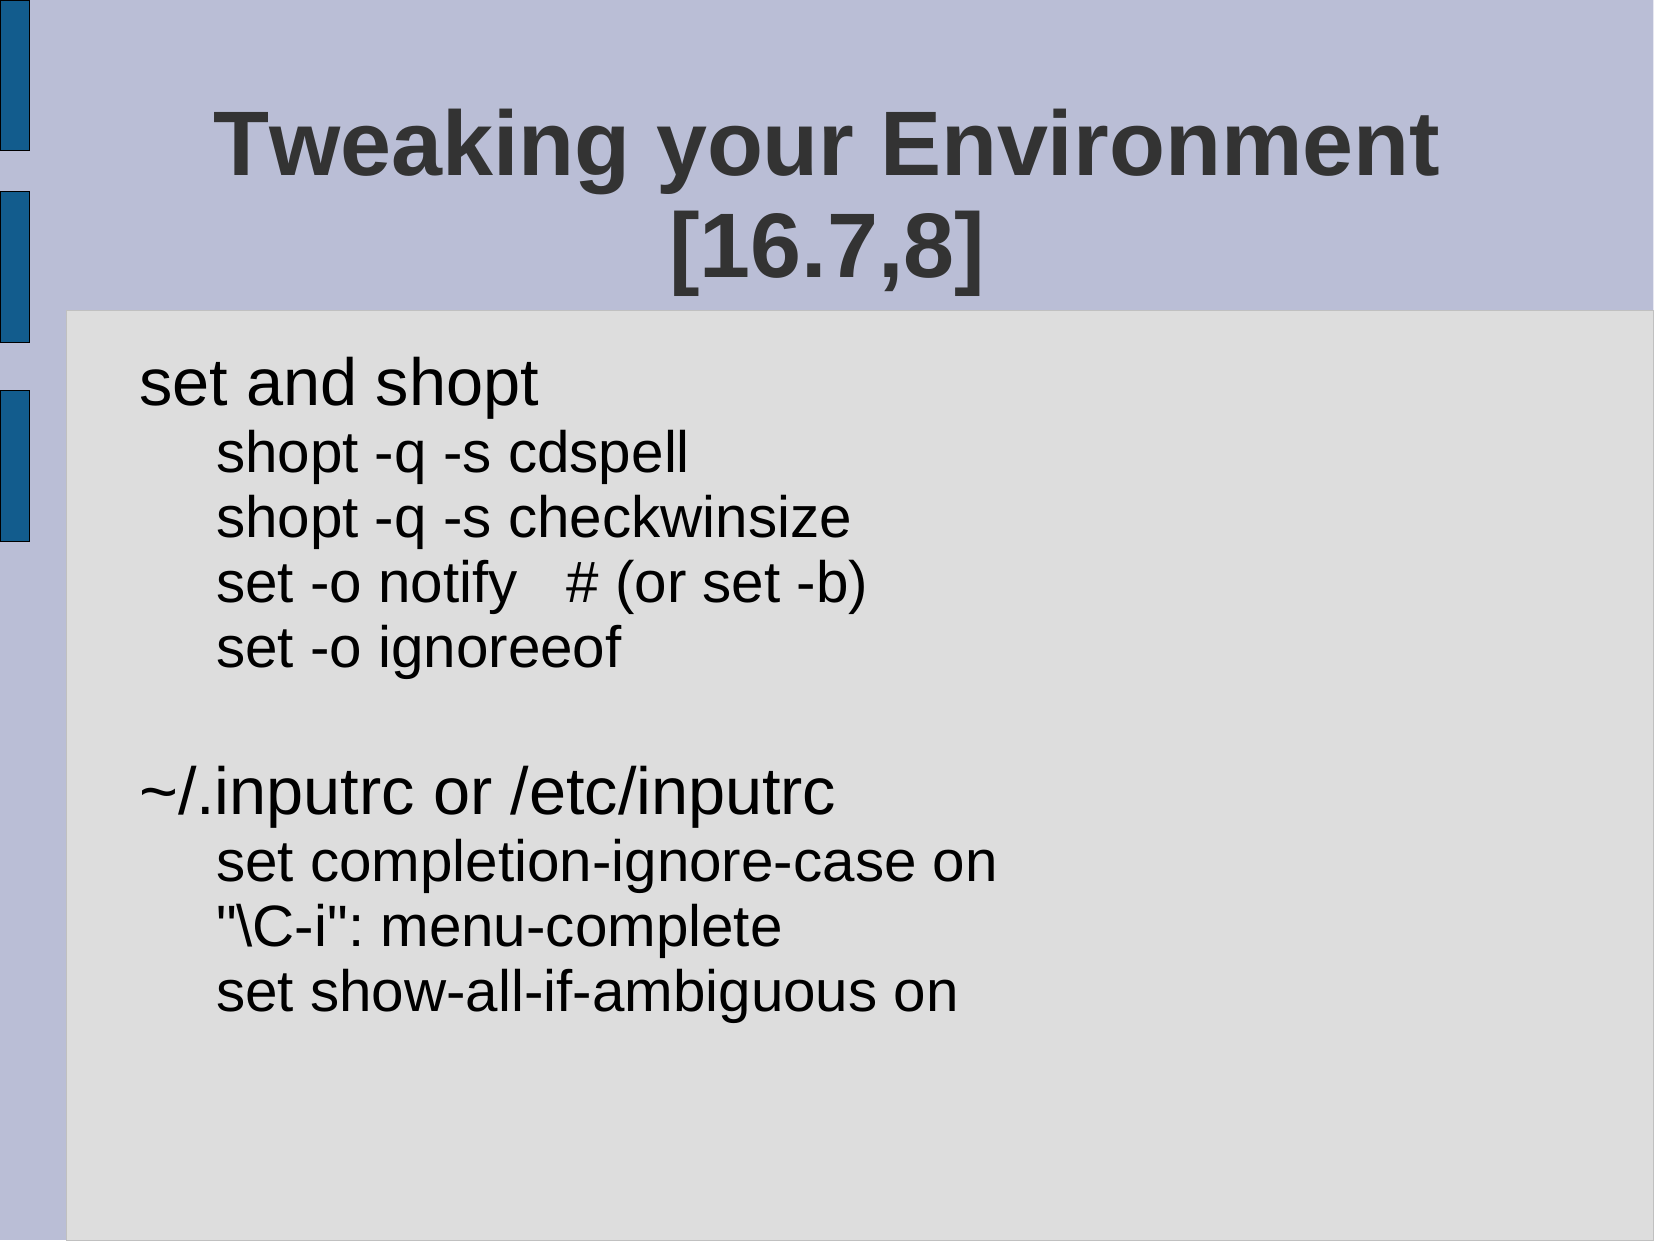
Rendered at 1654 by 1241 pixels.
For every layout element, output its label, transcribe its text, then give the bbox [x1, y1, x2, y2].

title Tweaking your Environment [16.7,8] [121, 92, 1534, 298]
list set and shopt shopt -q -s cdspell shopt -q -s checkwinsize set -o notify # (or set -b) set -o ignoreeof ~/.inputrc or /etc/inputrc set completion-ignore-case on "\C-i": menu-complete set show-all-if-ambiguous on [121, 344, 1534, 1112]
